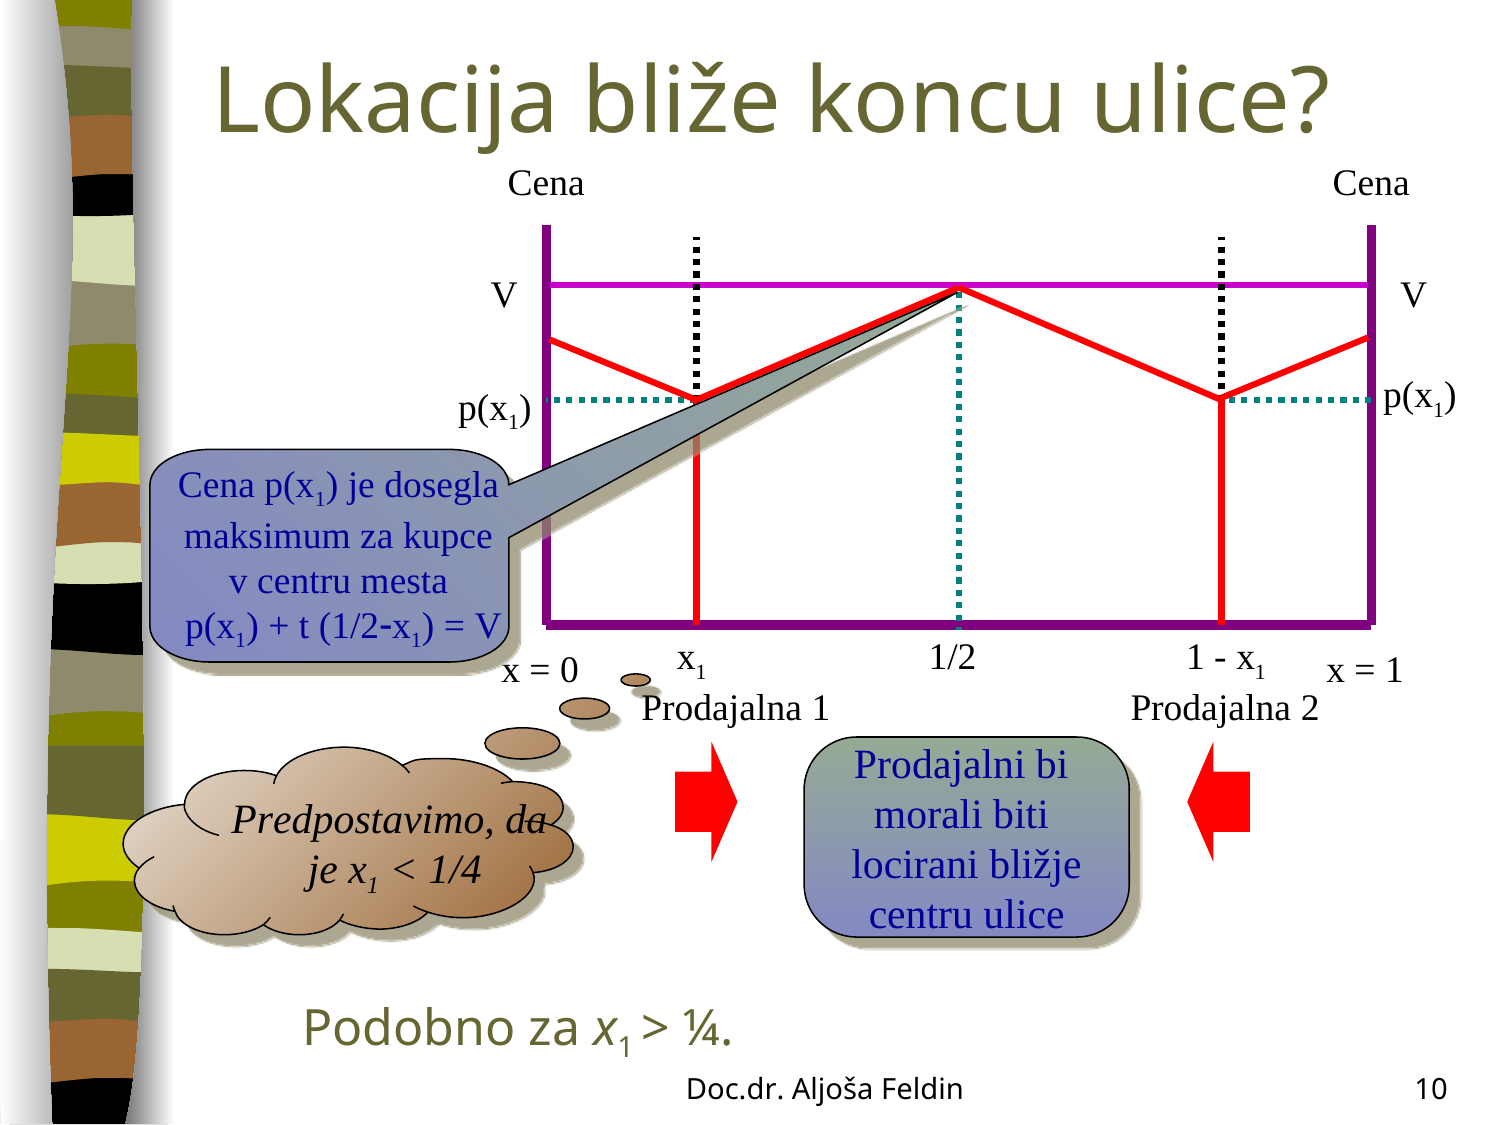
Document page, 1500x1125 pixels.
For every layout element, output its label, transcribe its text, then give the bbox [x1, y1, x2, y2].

text_box 1 - x1 [1171, 624, 1296, 674]
title Lokacija bliže koncu ulice? [197, 1, 1438, 190]
text_box x1 [658, 624, 734, 674]
text_box p(x1) [433, 374, 547, 442]
text_box 1/2 [883, 624, 1022, 686]
text_box Doc.dr. Aljoša Feldin [587, 1072, 1063, 1125]
text_box Prodajalna 1 [621, 674, 851, 736]
text_box Podobno za x1 > ¼. [287, 987, 1251, 1072]
text_box Prodajalni bi morali biti locirani bližje centru ulice [804, 737, 1130, 938]
text_box Cena [1296, 149, 1447, 211]
text_box Predpostavimo, da je x1 < 1/4 [123, 747, 574, 935]
text_box <number> [1149, 1062, 1463, 1125]
text_box x = 0 [471, 637, 609, 698]
text_box x = 1 [1296, 637, 1434, 698]
text_box Cena p(x1) je dosegla maksimum za kupce v centru mesta p(x1) + t (1/2x1) = V [149, 292, 958, 663]
text_box Predpostavimo, da je x1 < 1/4 [559, 698, 610, 719]
text_box [1187, 741, 1250, 862]
text_box Cena [471, 149, 622, 211]
text_box Prodajalna 2 [1115, 674, 1335, 736]
text_box Predpostavimo, da je x1 < 1/4 [484, 727, 560, 760]
text_box V [458, 262, 550, 323]
text_box [675, 741, 738, 862]
text_box p(x1) [1358, 362, 1472, 430]
text_box V [1368, 262, 1459, 323]
